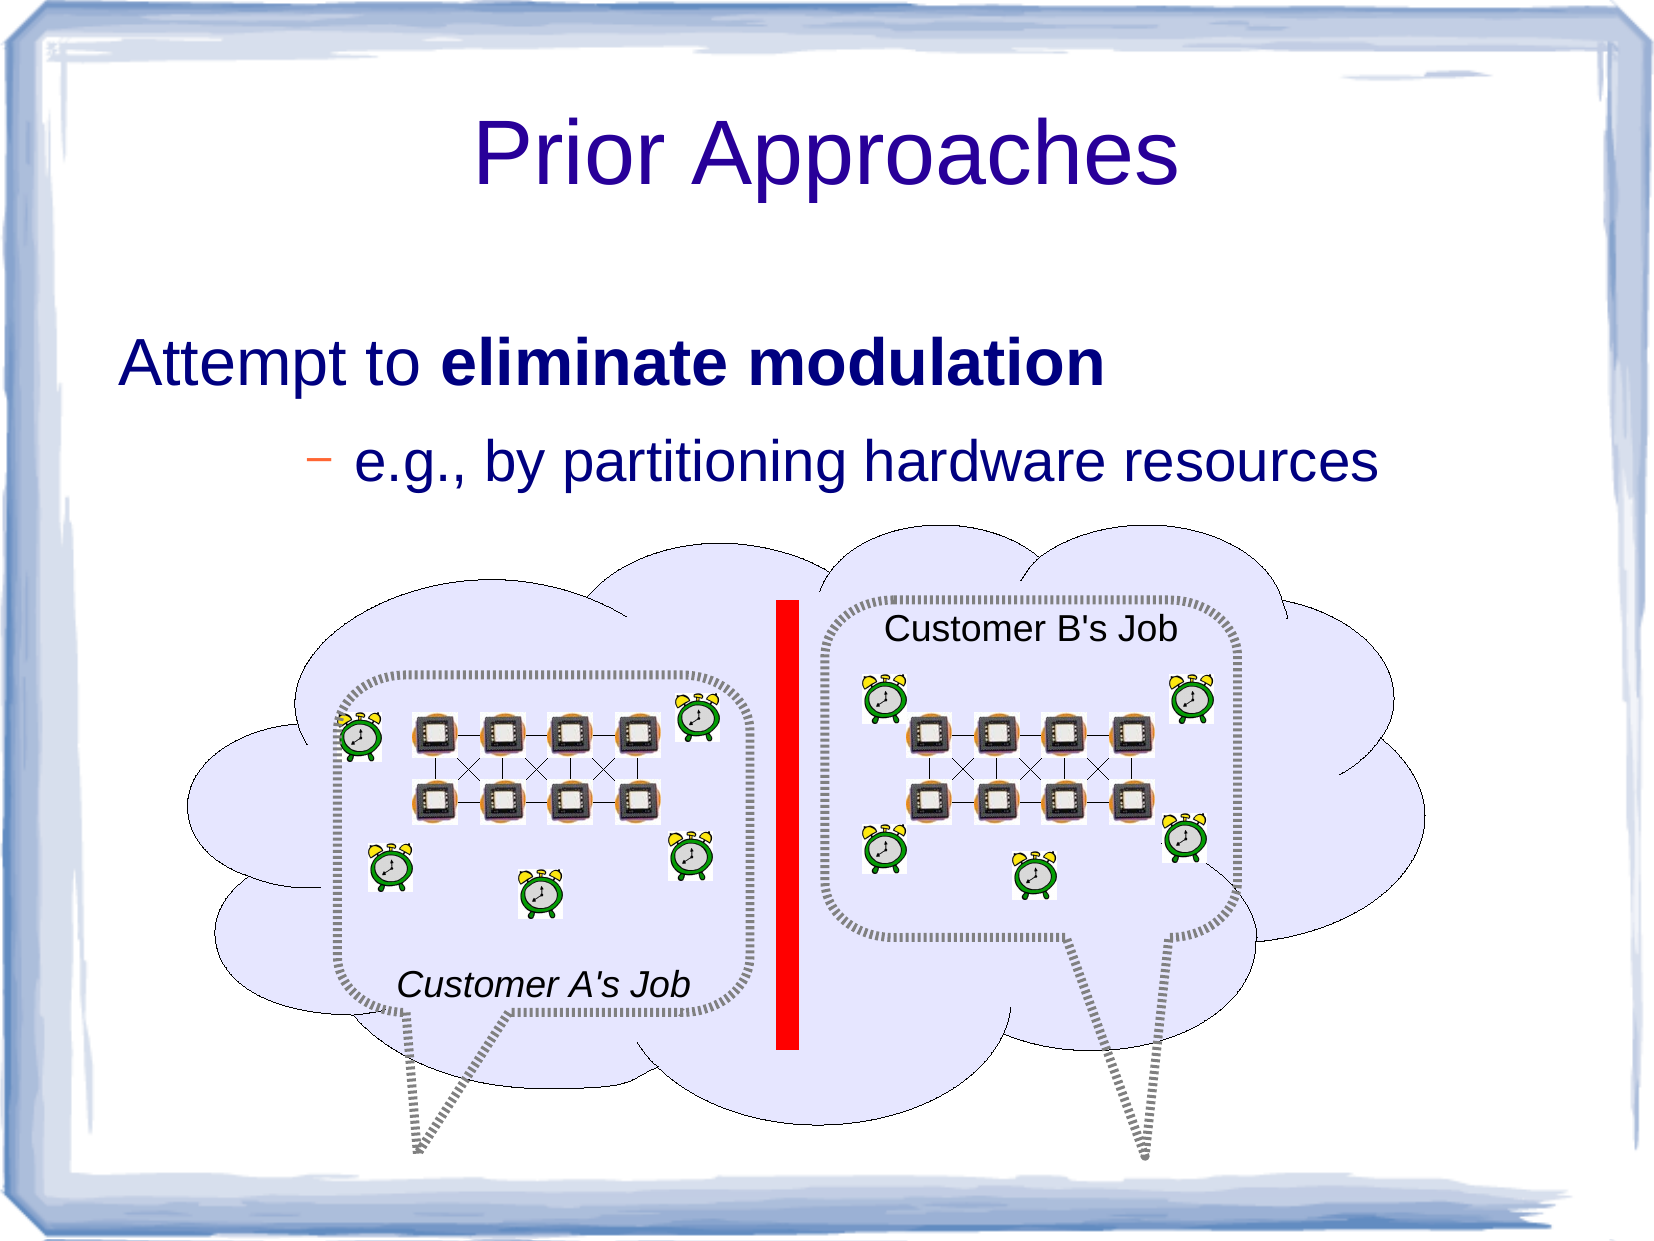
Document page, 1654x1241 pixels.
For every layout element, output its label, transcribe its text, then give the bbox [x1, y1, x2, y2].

text_box [187, 525, 1426, 1126]
list Attempt to eliminate modulation e.g., by partitioning hardware resources [118, 324, 1571, 494]
title Prior Approaches [82, 56, 1571, 250]
text_box Customer A's Job [337, 955, 751, 1013]
picture [0, 0, 1654, 1241]
text_box Customer B's Job [825, 600, 1238, 657]
